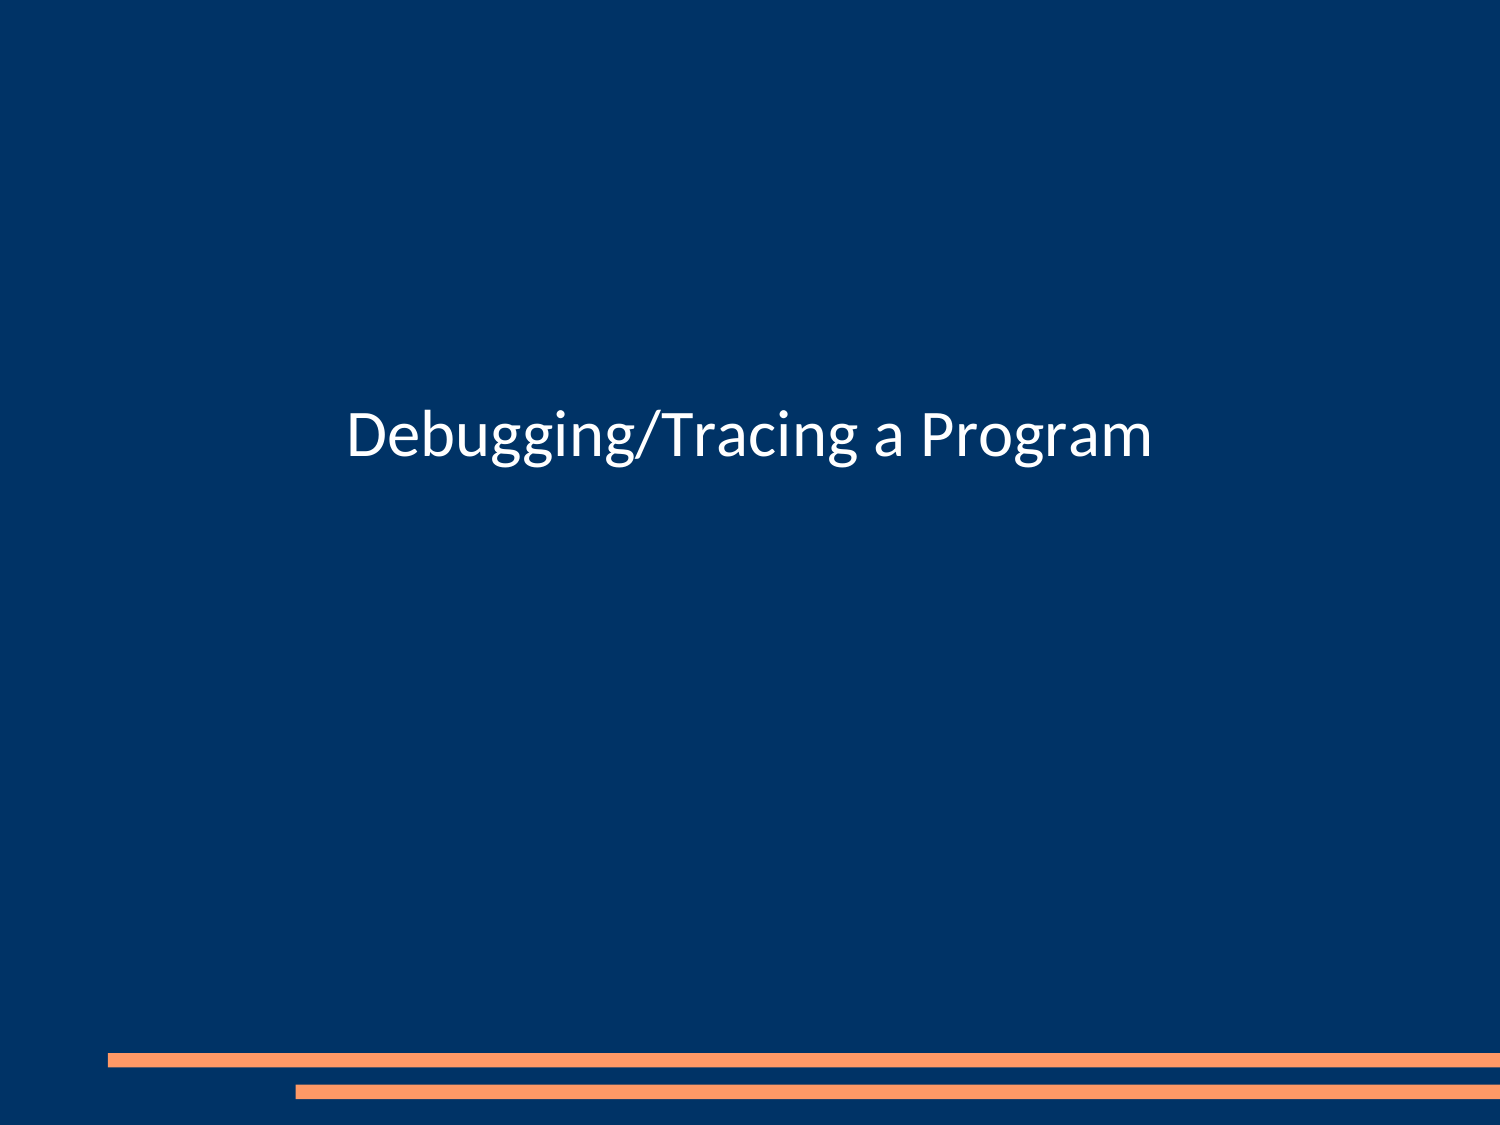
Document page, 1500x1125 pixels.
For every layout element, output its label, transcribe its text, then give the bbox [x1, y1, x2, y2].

title Debugging/Tracing a Program [112, 382, 1388, 621]
